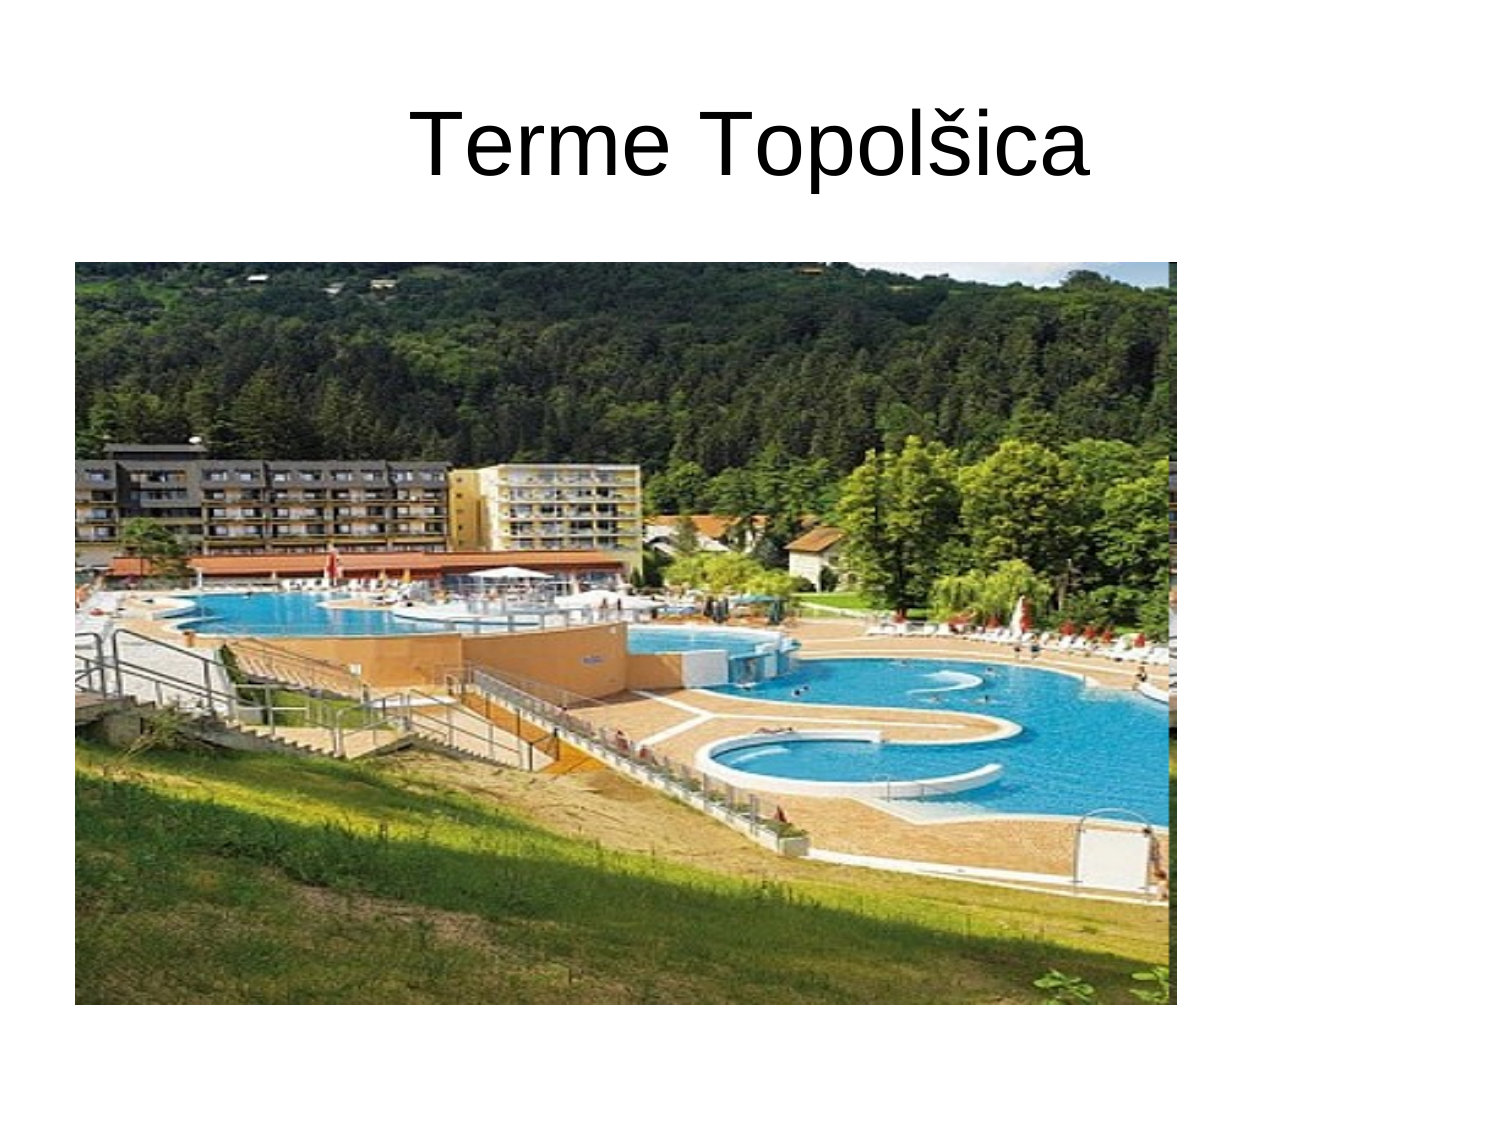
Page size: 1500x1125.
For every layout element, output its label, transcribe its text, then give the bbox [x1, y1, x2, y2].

title Terme Topolšica [75, 45, 1426, 233]
picture [75, 262, 1177, 1005]
